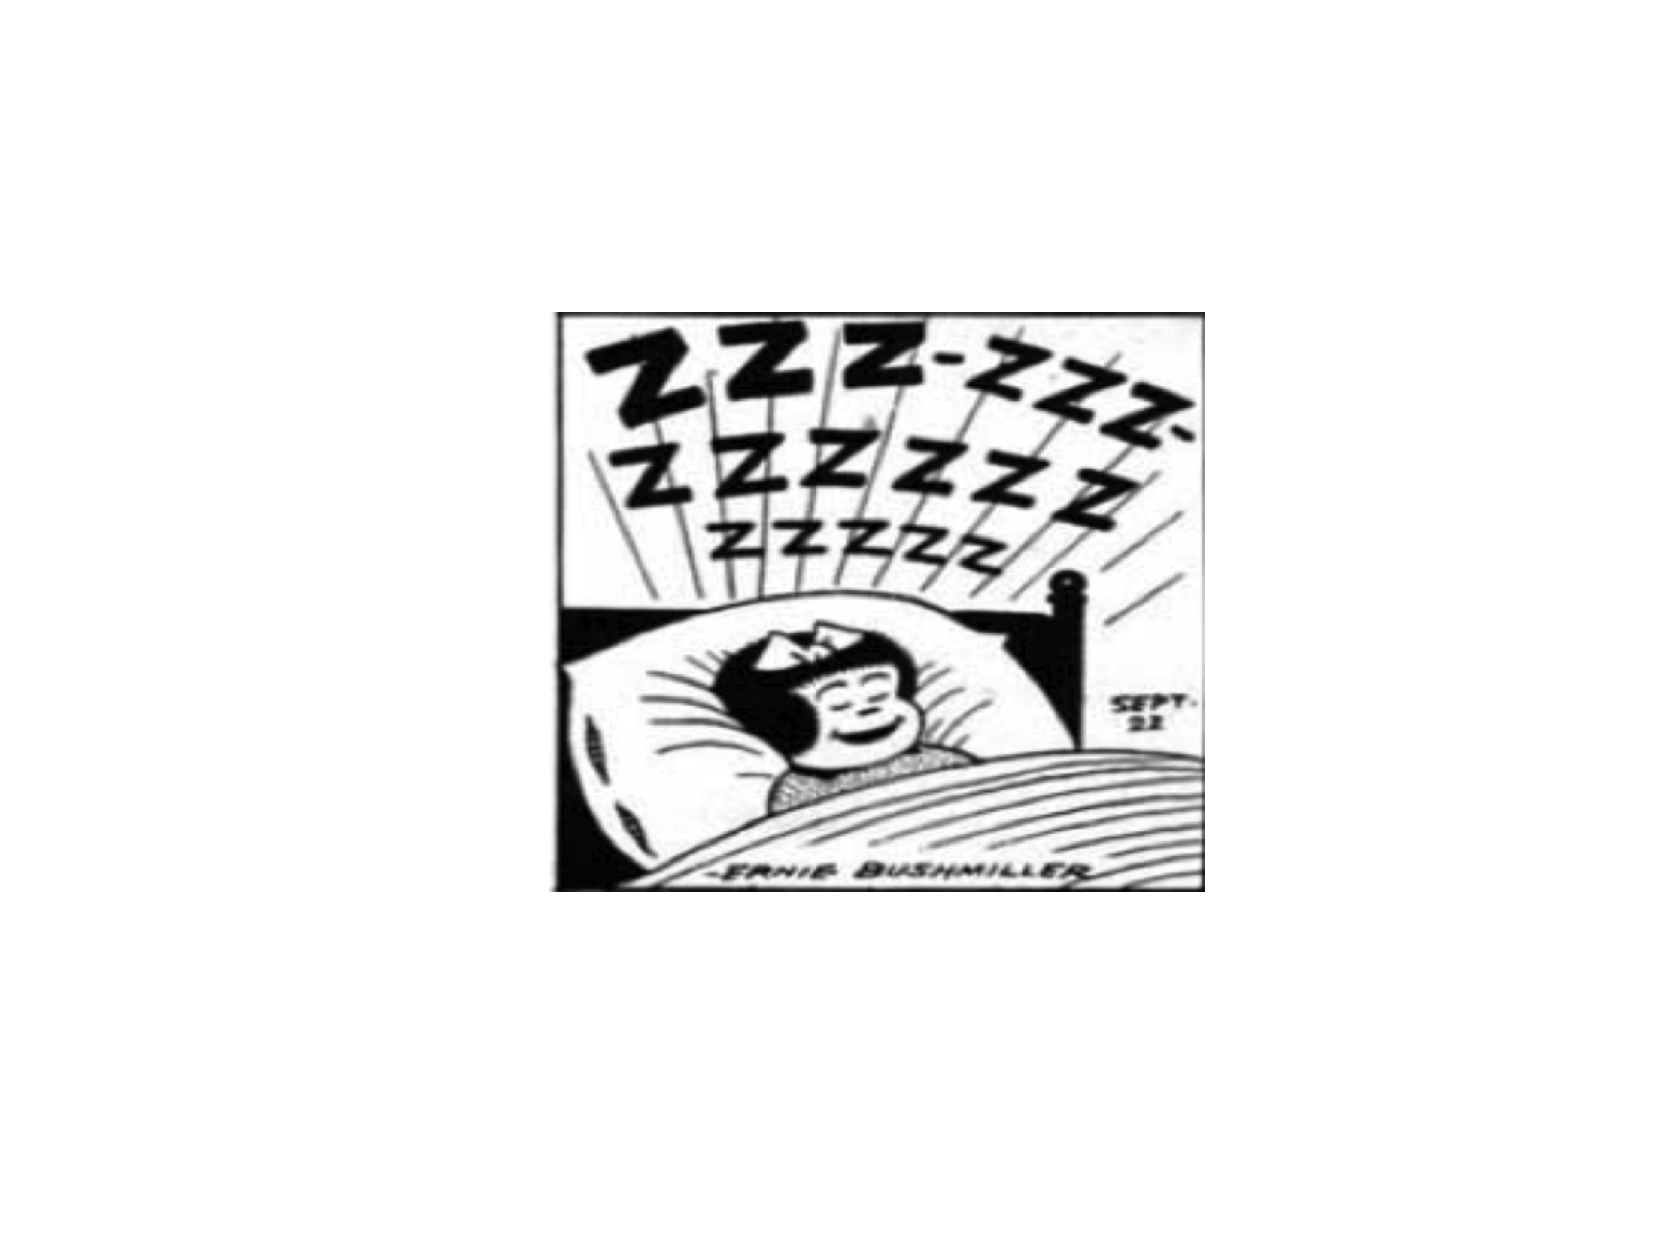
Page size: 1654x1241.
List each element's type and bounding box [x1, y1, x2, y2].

picture [549, 312, 1205, 892]
